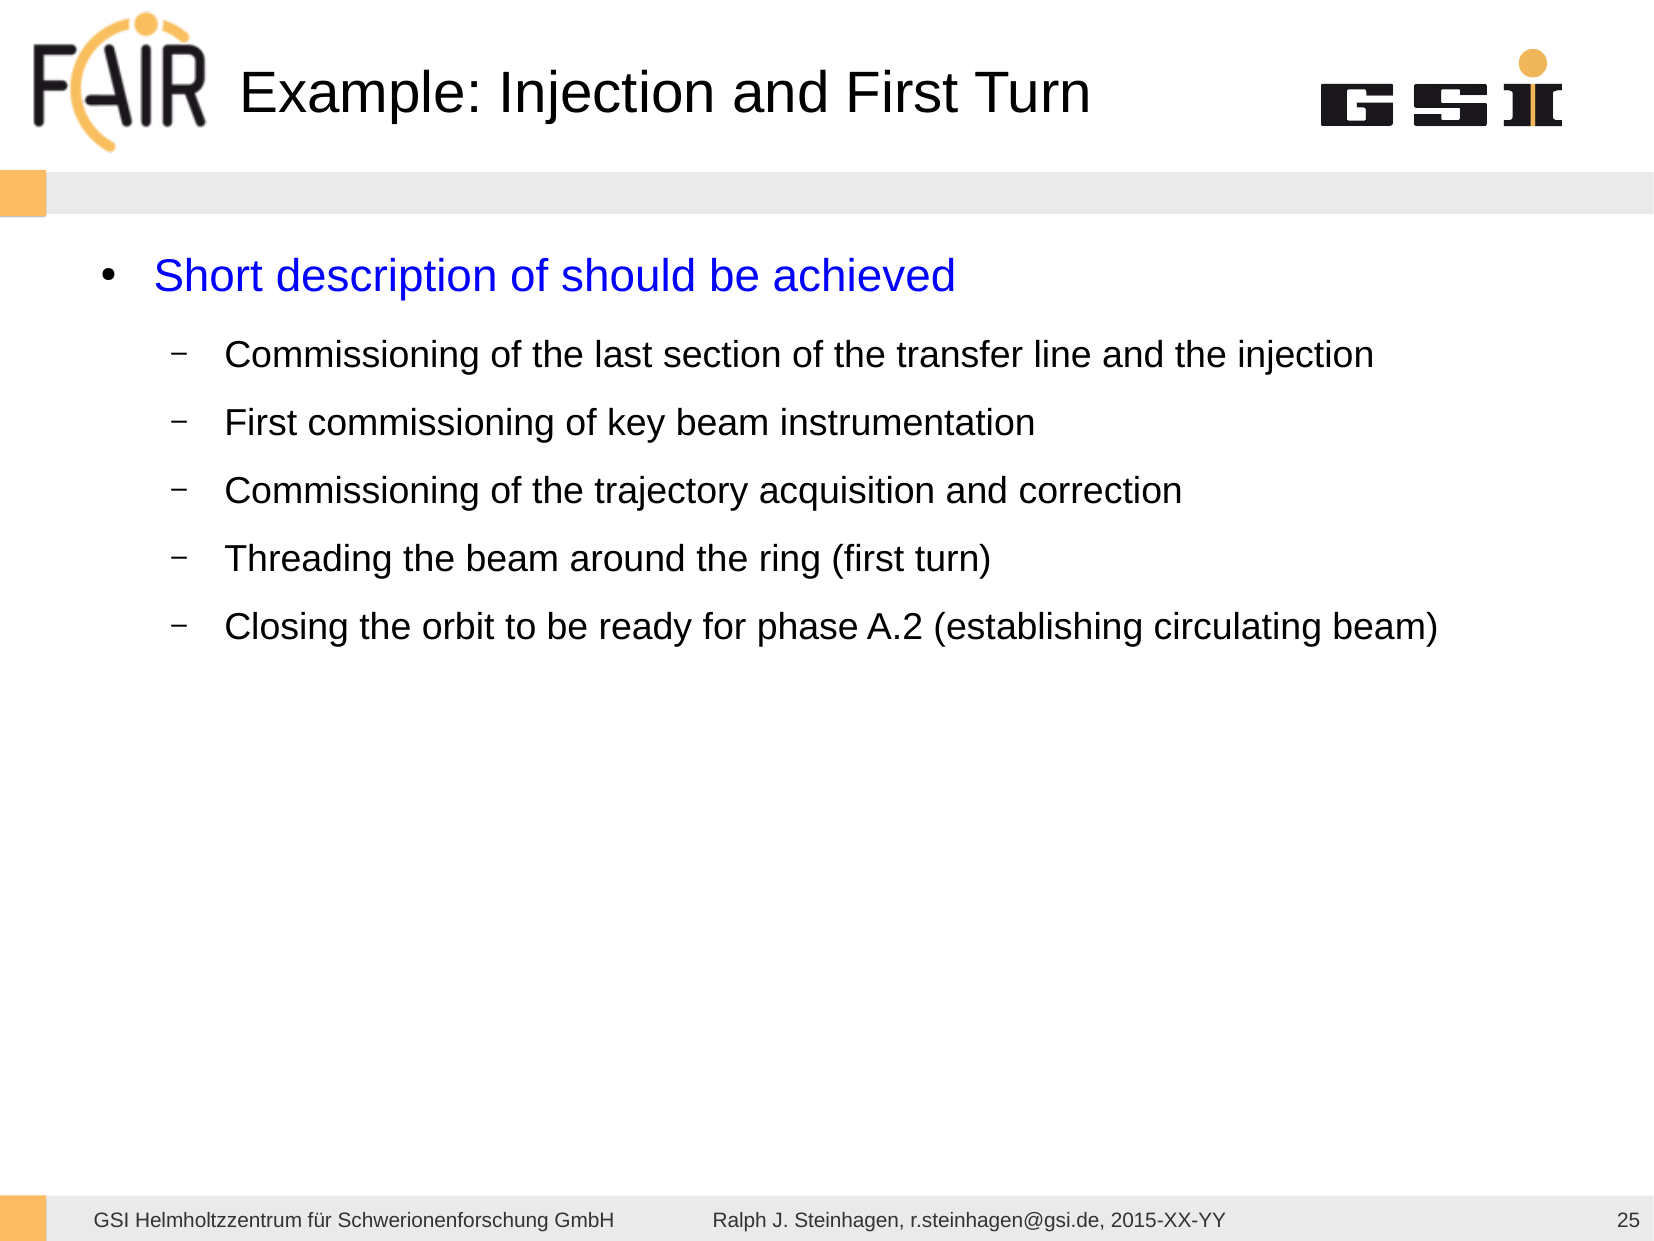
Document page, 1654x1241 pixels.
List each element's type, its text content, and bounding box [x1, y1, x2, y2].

title Example: Injection and First Turn [239, 23, 1301, 162]
picture [1319, 46, 1564, 129]
picture [33, 10, 207, 155]
list Short description of should be achieved Commissioning of the last section of the transfer line and the injection First commissioning of key beam instrumentation Commissioning of the trajectory acquisition and correction Threading the beam around the ring (first turn) Closing the orbit to be ready for phase A.2 (establishing circulating beam) [82, 249, 1571, 1158]
